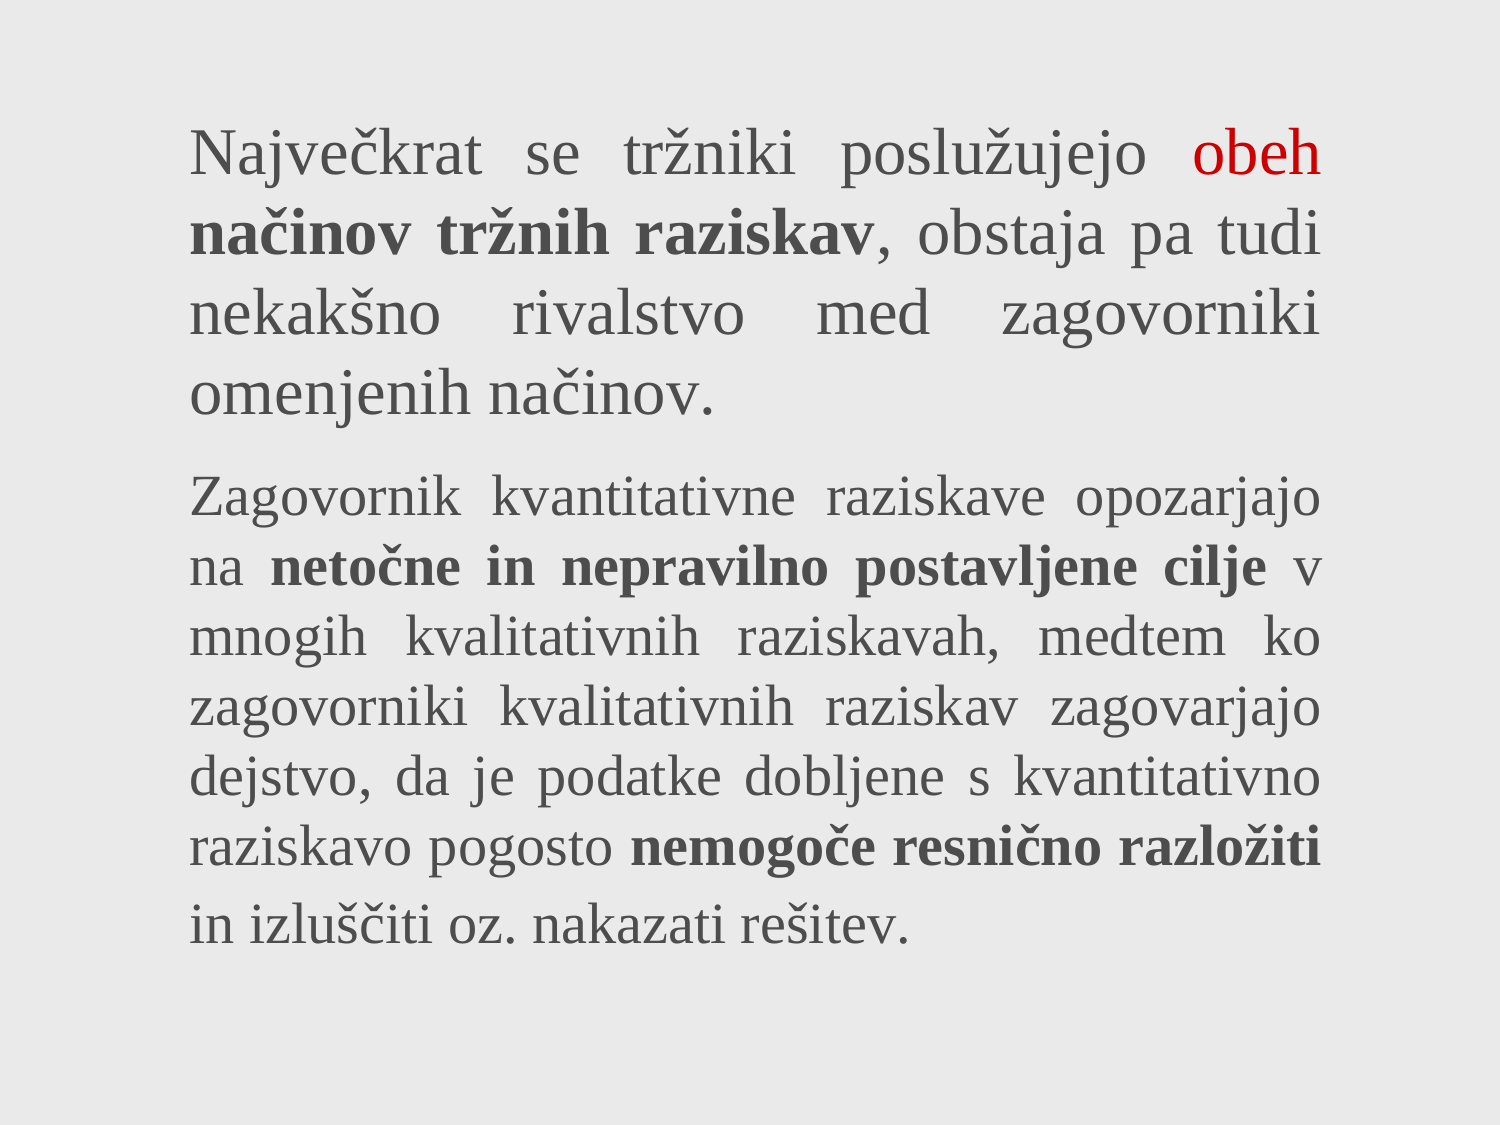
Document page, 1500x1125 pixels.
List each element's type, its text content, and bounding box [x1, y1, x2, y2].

text_box Največkrat se tržniki poslužujejo obeh načinov tržnih raziskav, obstaja pa tudi nekakšno rivalstvo med zagovorniki omenjenih načinov. Zagovornik kvantitativne raziskave opozarjajo na netočne in nepravilno postavljene cilje v mnogih kvalitativnih raziskavah, medtem ko zagovorniki kvalitativnih raziskav zagovarjajo dejstvo, da je podatke dobljene s kvantitativno raziskavo pogosto nemogoče resnično razložiti in izluščiti oz. nakazati rešitev. [174, 99, 1338, 966]
